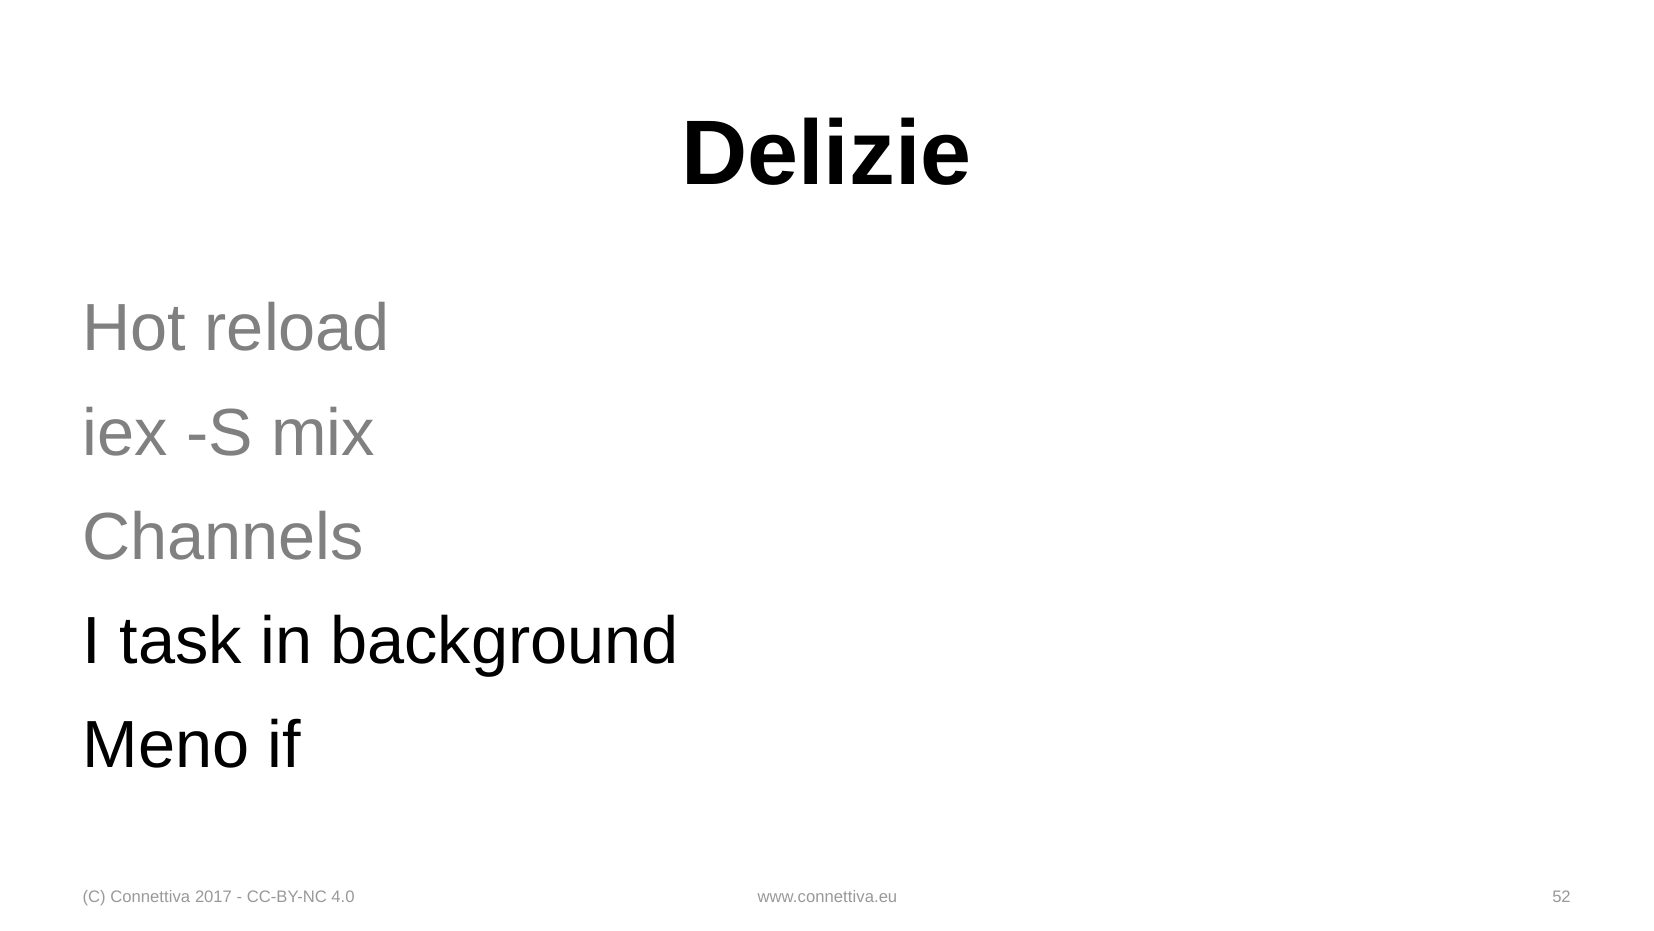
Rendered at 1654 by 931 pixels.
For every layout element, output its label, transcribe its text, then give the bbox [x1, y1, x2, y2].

list Hot reload iex -S mix Channels I task in background Meno if [82, 290, 1571, 931]
title Delizie [82, 49, 1571, 257]
